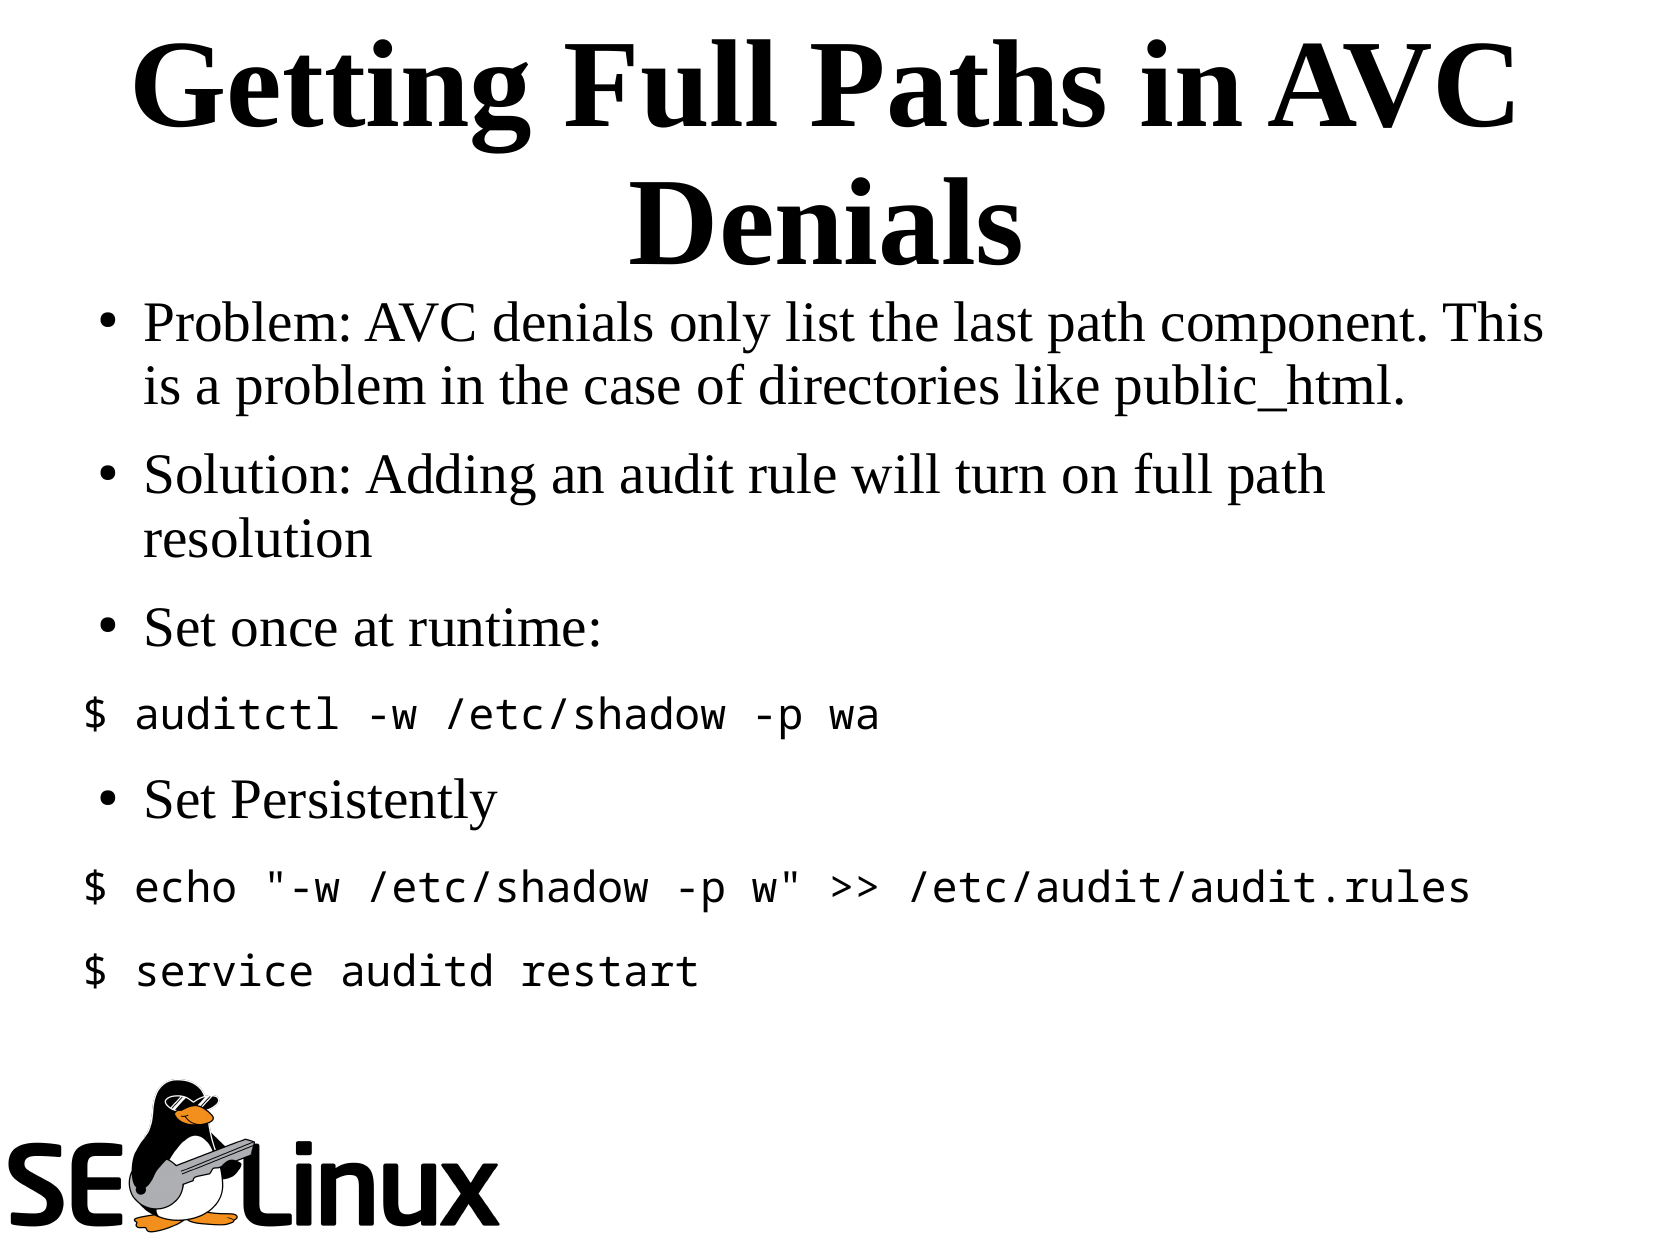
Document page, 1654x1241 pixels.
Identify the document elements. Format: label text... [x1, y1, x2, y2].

list Problem: AVC denials only list the last path component. This is a problem in the case of directories like public_html. Solution: Adding an audit rule will turn on full path resolution Set once at runtime: $ auditctl -w /etc/shadow -p wa Set Persistently $ echo "-w /etc/shadow -p w" >> /etc/audit/audit.rules $ service auditd restart [82, 290, 1571, 1010]
picture [0, 919, 526, 1241]
title Getting Full Paths in AVC Denials [82, 14, 1571, 290]
